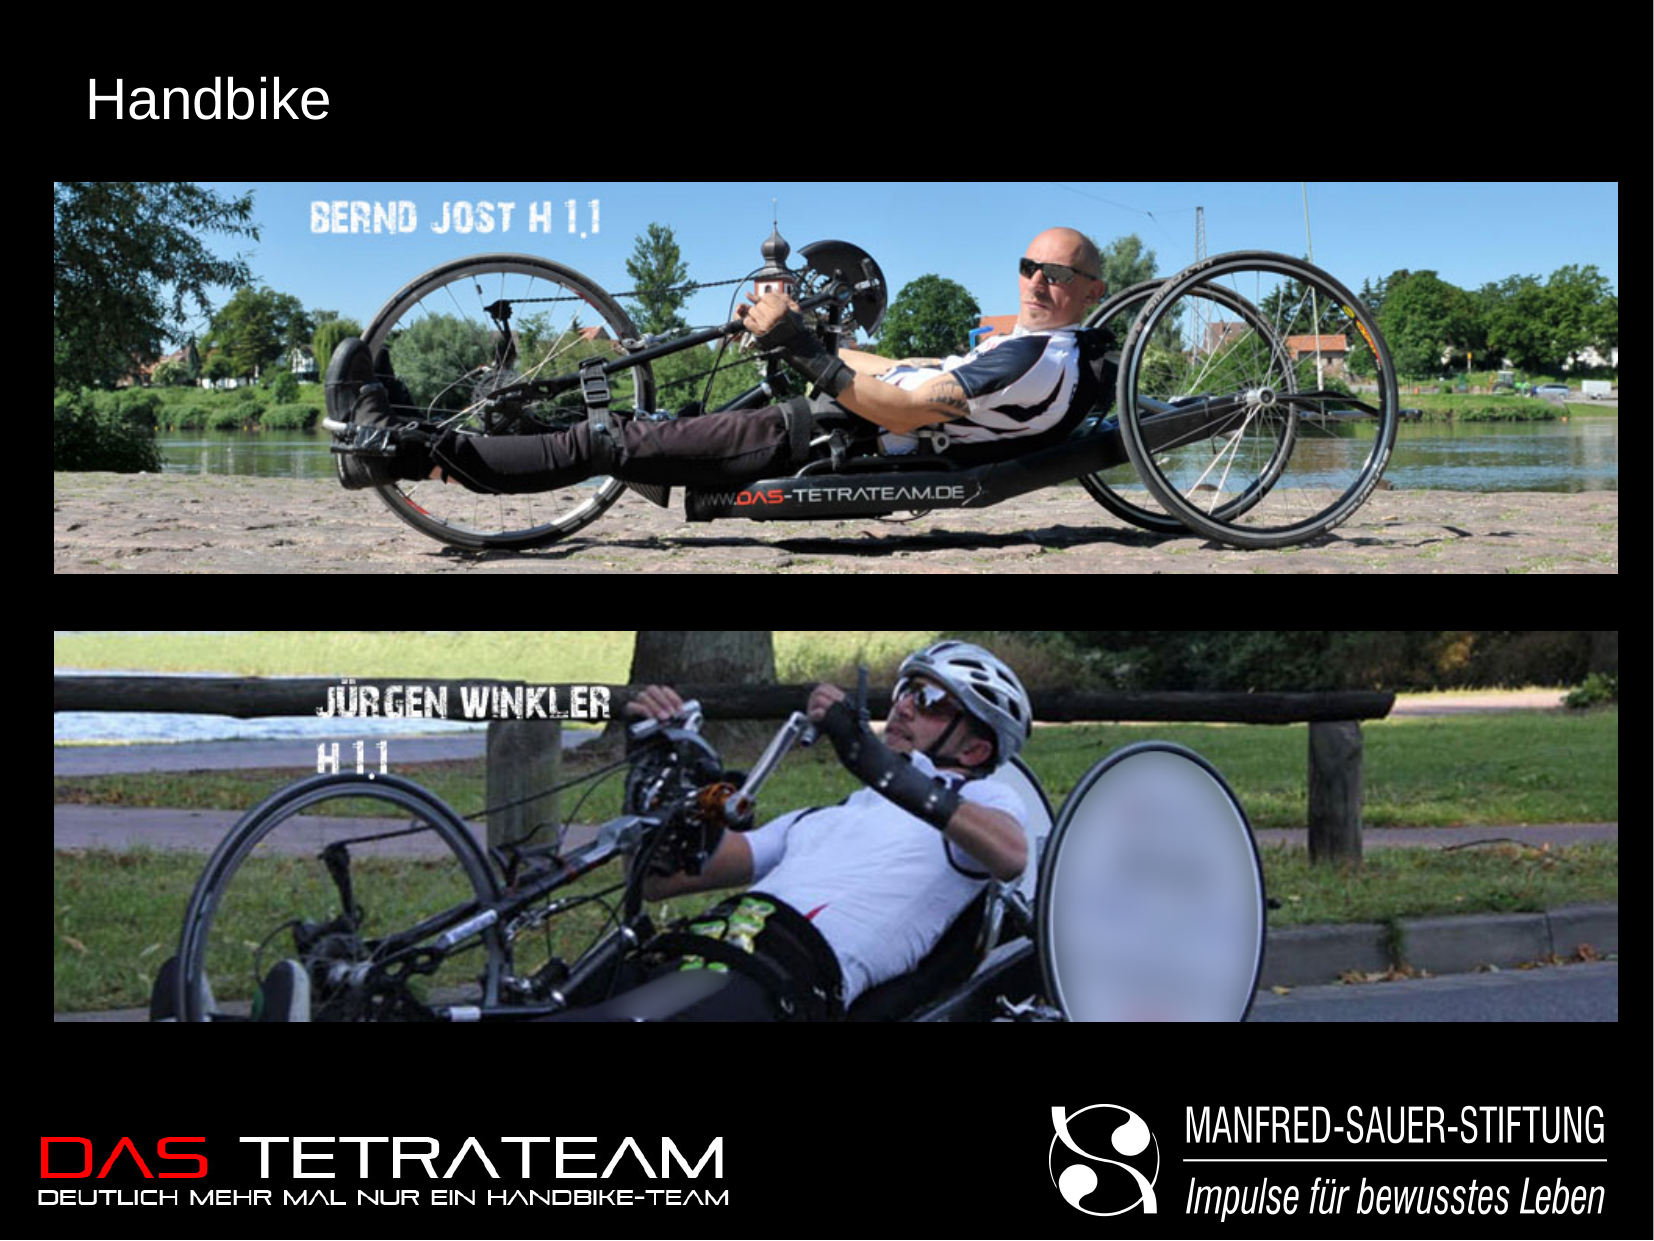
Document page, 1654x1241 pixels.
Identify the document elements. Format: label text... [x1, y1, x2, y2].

picture [54, 631, 1618, 1022]
text_box Handbike [70, 59, 438, 139]
picture [16, 1121, 762, 1216]
picture [54, 182, 1618, 574]
picture [1049, 1104, 1607, 1222]
